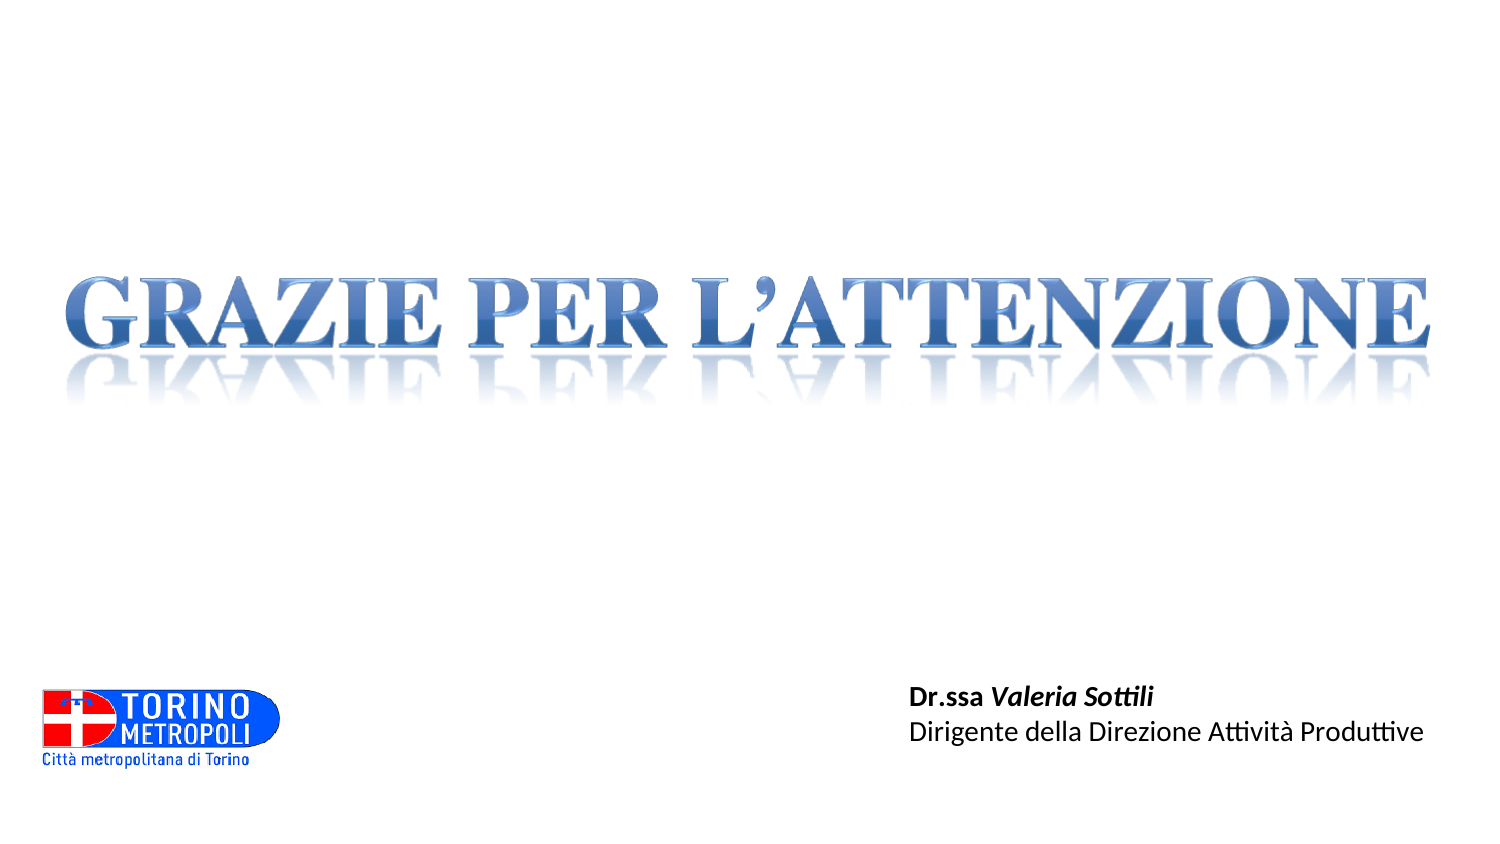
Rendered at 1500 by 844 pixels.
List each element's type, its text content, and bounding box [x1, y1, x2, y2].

text_box Dr.ssa Valeria Sottili Dirigente della Direzione Attività Produttive [894, 669, 1440, 756]
picture [0, 218, 1496, 486]
picture [29, 669, 298, 789]
